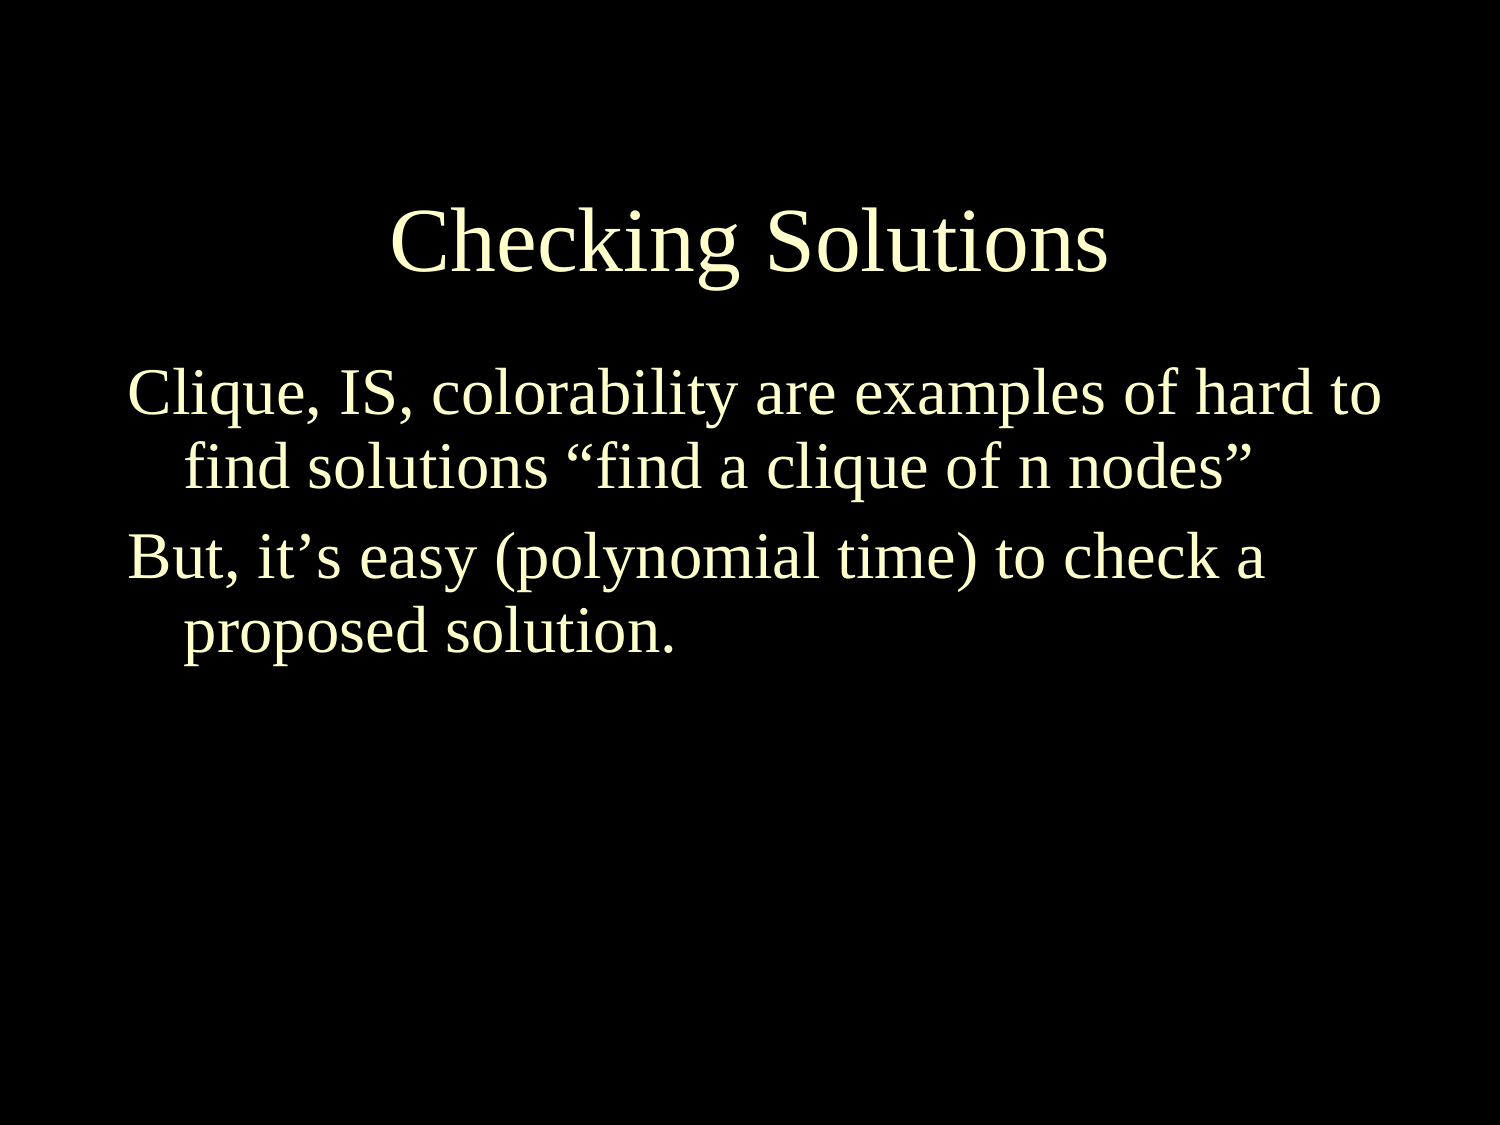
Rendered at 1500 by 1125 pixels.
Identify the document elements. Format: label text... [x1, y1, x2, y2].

list Clique, IS, colorability are examples of hard to find solutions “find a clique of n nodes” But, it’s easy (polynomial time) to check a proposed solution. [112, 347, 1482, 1026]
title Checking Solutions [22, 145, 1480, 336]
